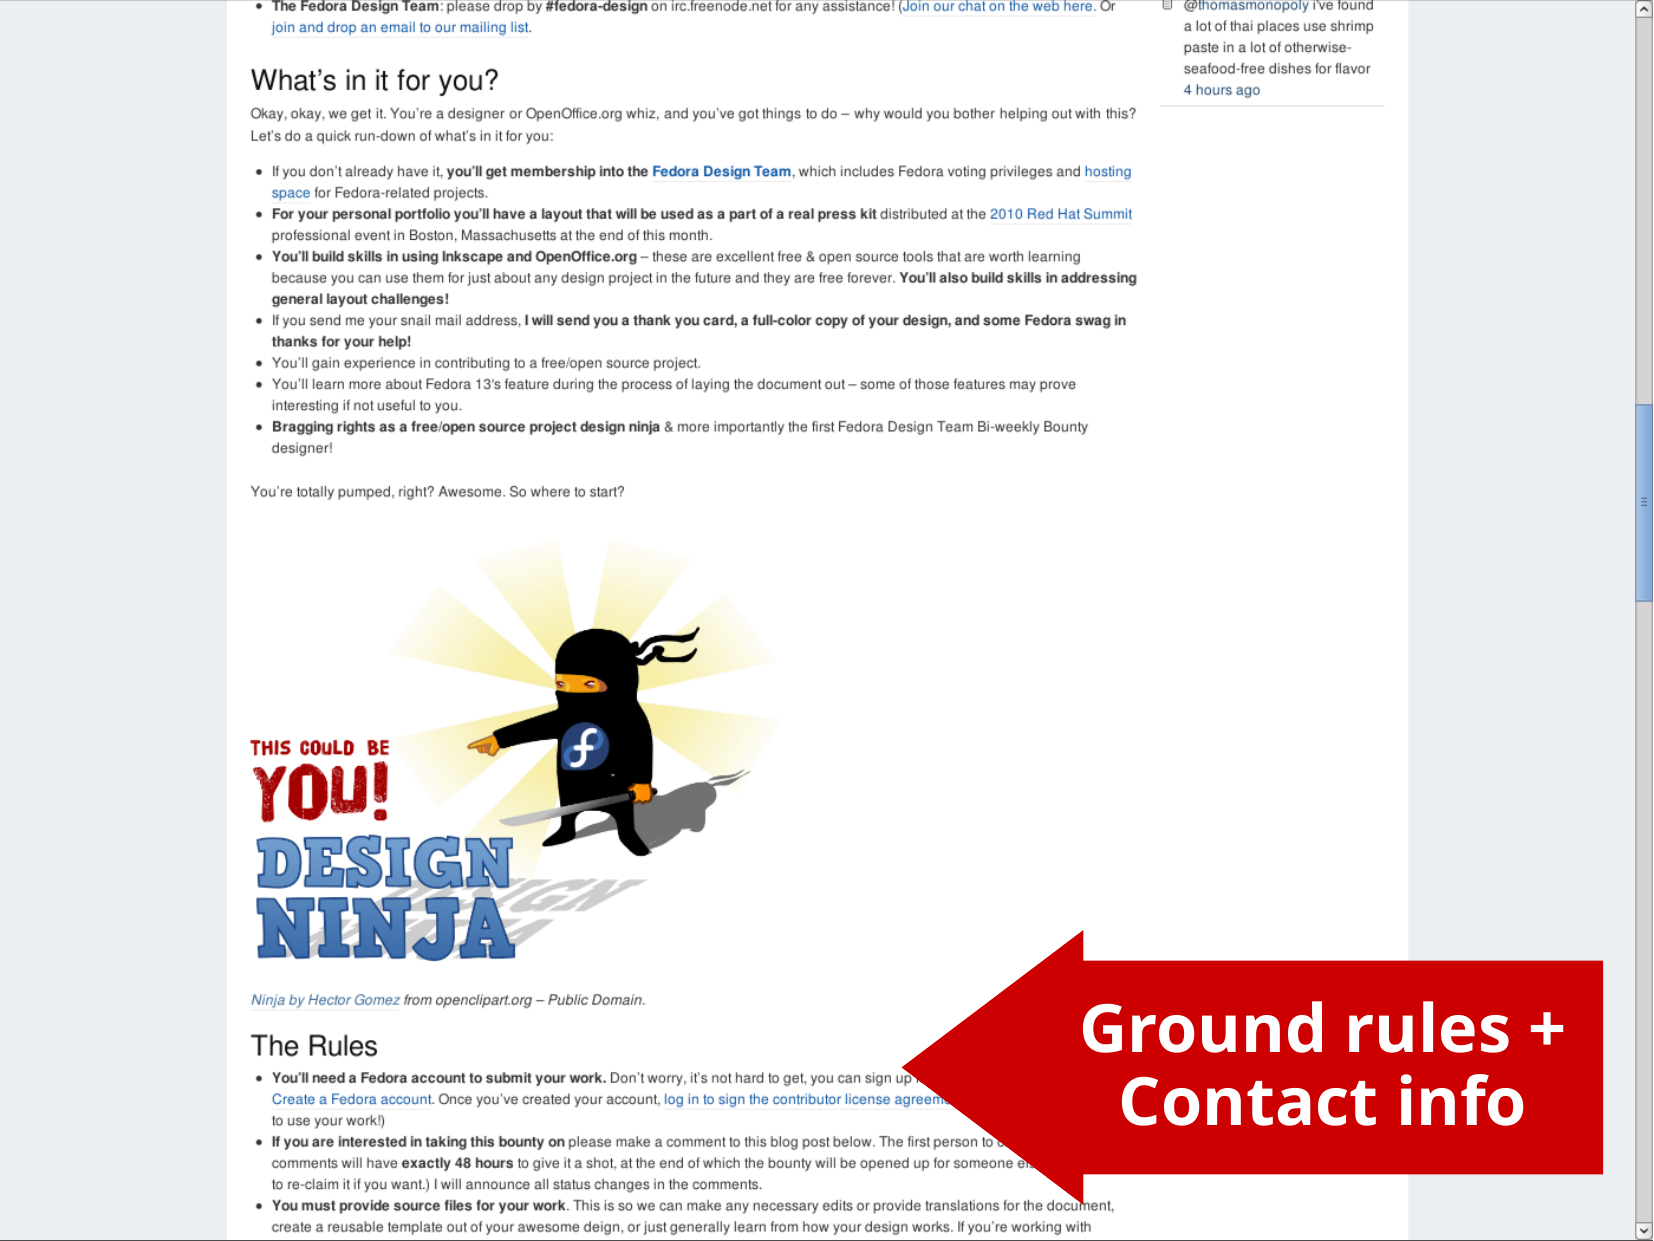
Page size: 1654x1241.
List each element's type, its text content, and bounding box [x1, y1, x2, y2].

picture [0, 0, 1653, 1240]
text_box Ground rules + Contact info [901, 930, 1604, 1205]
